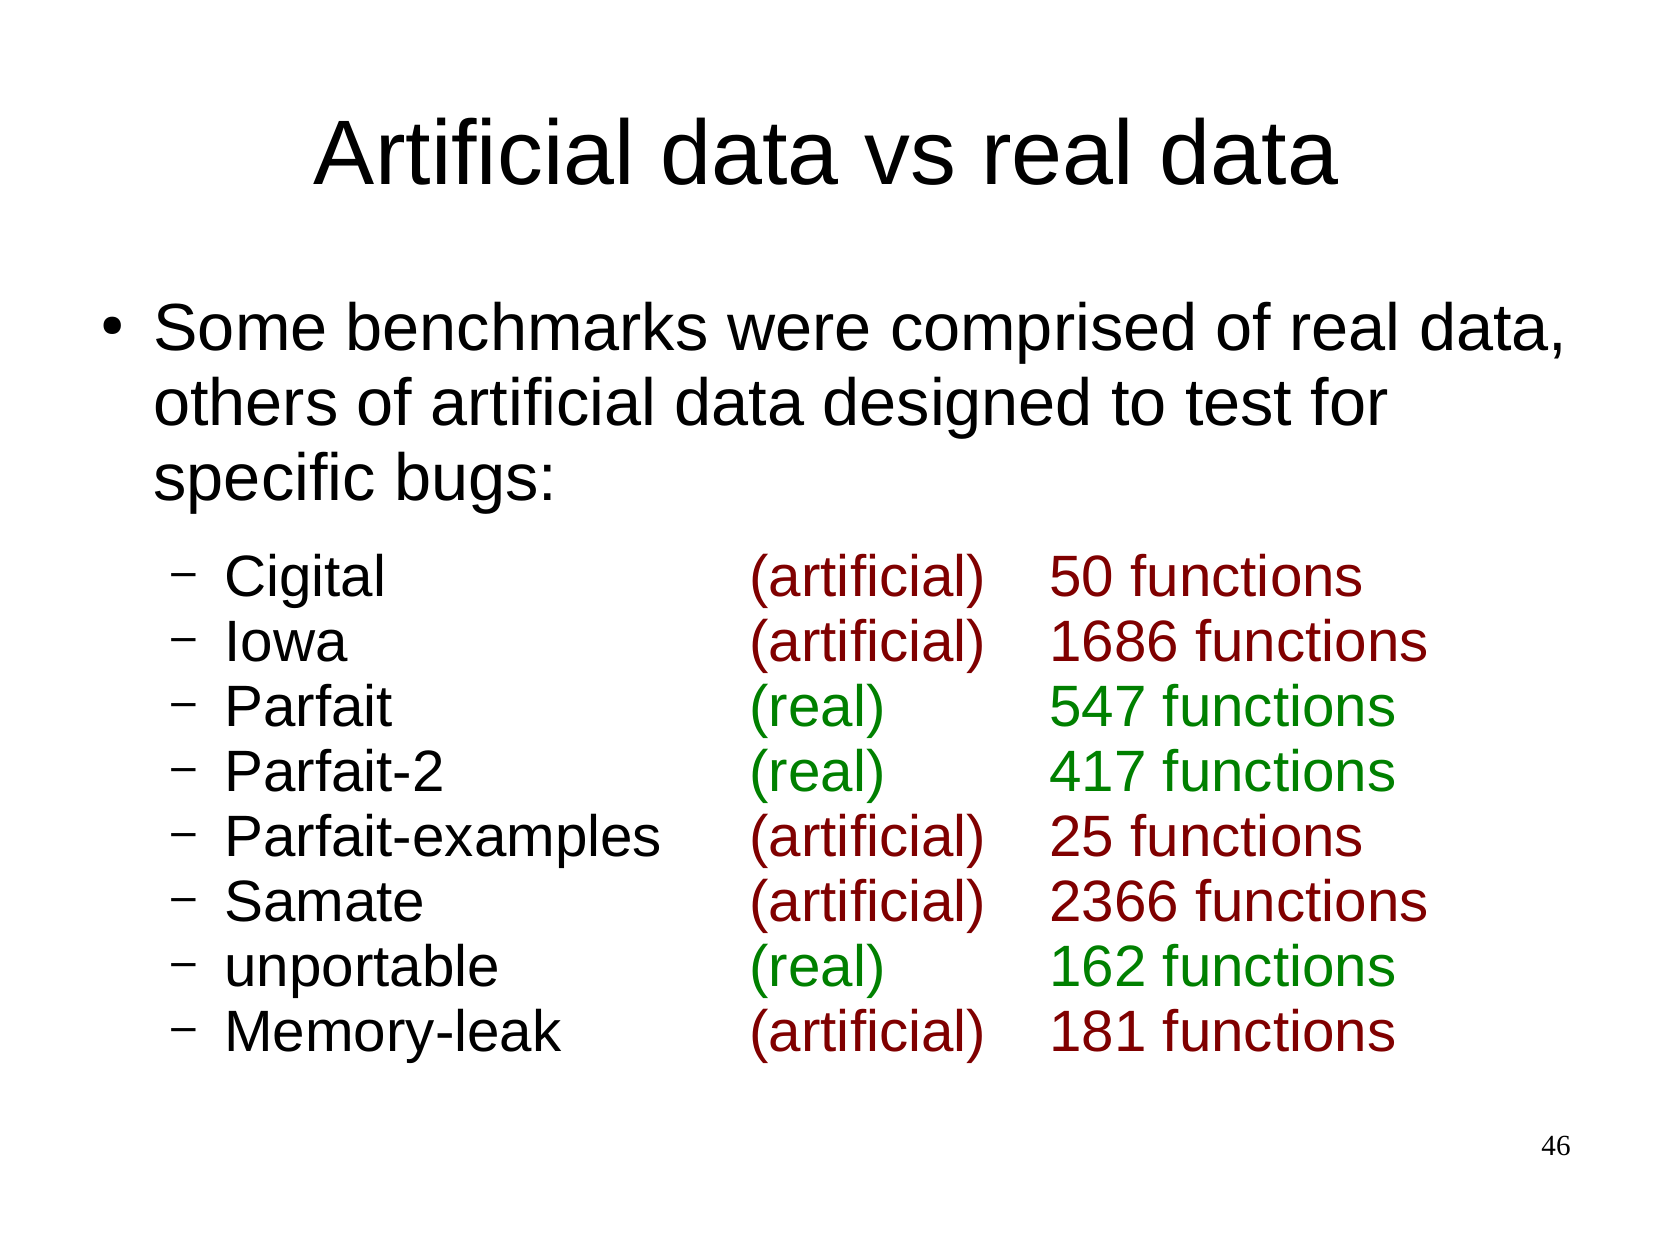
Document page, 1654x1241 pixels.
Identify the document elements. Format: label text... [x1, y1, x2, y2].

title Artificial data vs real data [82, 49, 1571, 257]
list Some benchmarks were comprised of real data, others of artificial data designed to test for specific bugs: Cigital (artificial) 50 functions Iowa (artificial) 1686 functions Parfait (real) 547 functions Parfait-2 (real) 417 functions Parfait-examples (artificial) 25 functions Samate (artificial) 2366 functions unportable (real) 162 functions Memory-leak (artificial) 181 functions [82, 290, 1571, 1109]
